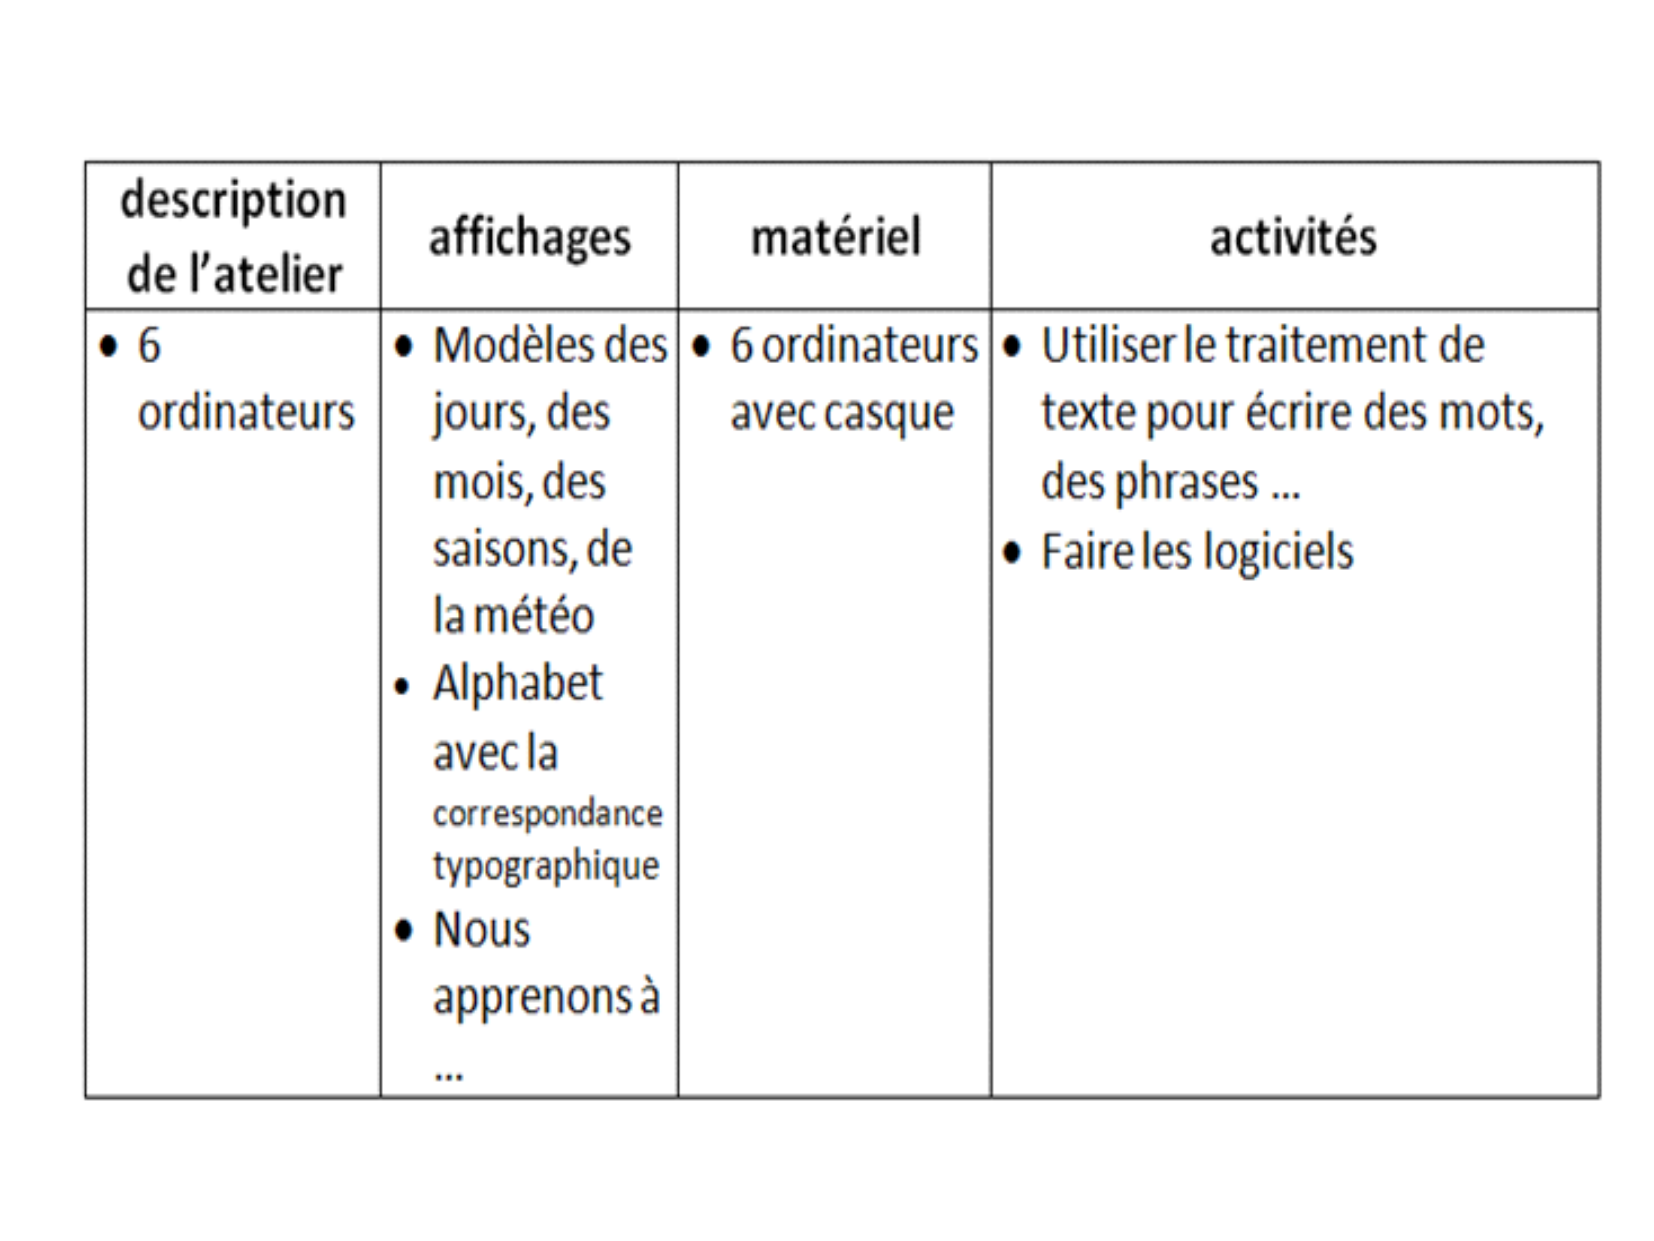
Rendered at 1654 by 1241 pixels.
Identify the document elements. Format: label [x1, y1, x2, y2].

picture [58, 118, 1654, 1136]
